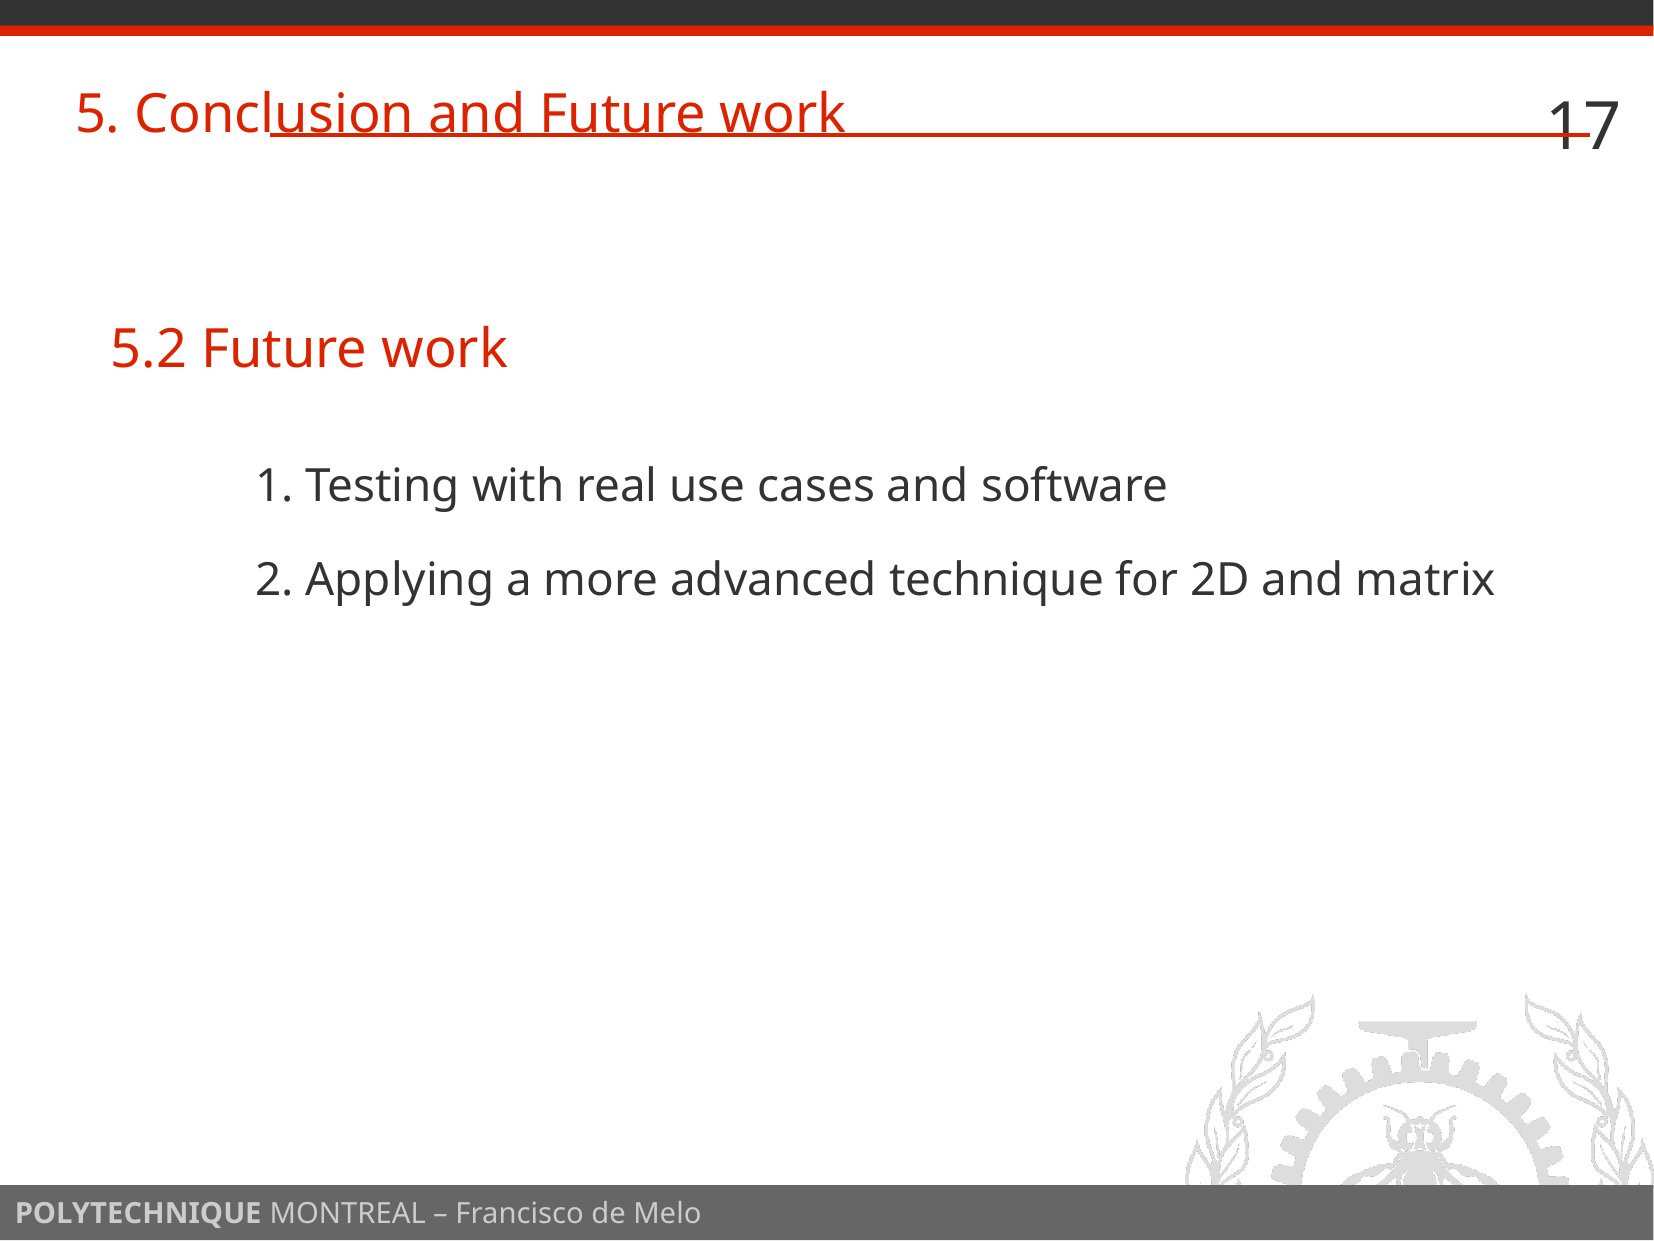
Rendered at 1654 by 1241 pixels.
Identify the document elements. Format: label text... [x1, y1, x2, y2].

text_box [0, 0, 1654, 36]
text_box 5.2 Future work [35, 296, 541, 361]
text_box 17 [1545, 30, 1654, 173]
text_box 5. Conclusion and Future work [75, 35, 1471, 261]
text_box POLYTECHNIQUE MONTREAL – Francisco de Melo [0, 1185, 1654, 1241]
text_box 1. Testing with real use cases and software 2. Applying a more advanced technique for 2D and matrix [180, 420, 1576, 704]
picture [1185, 968, 1654, 1185]
